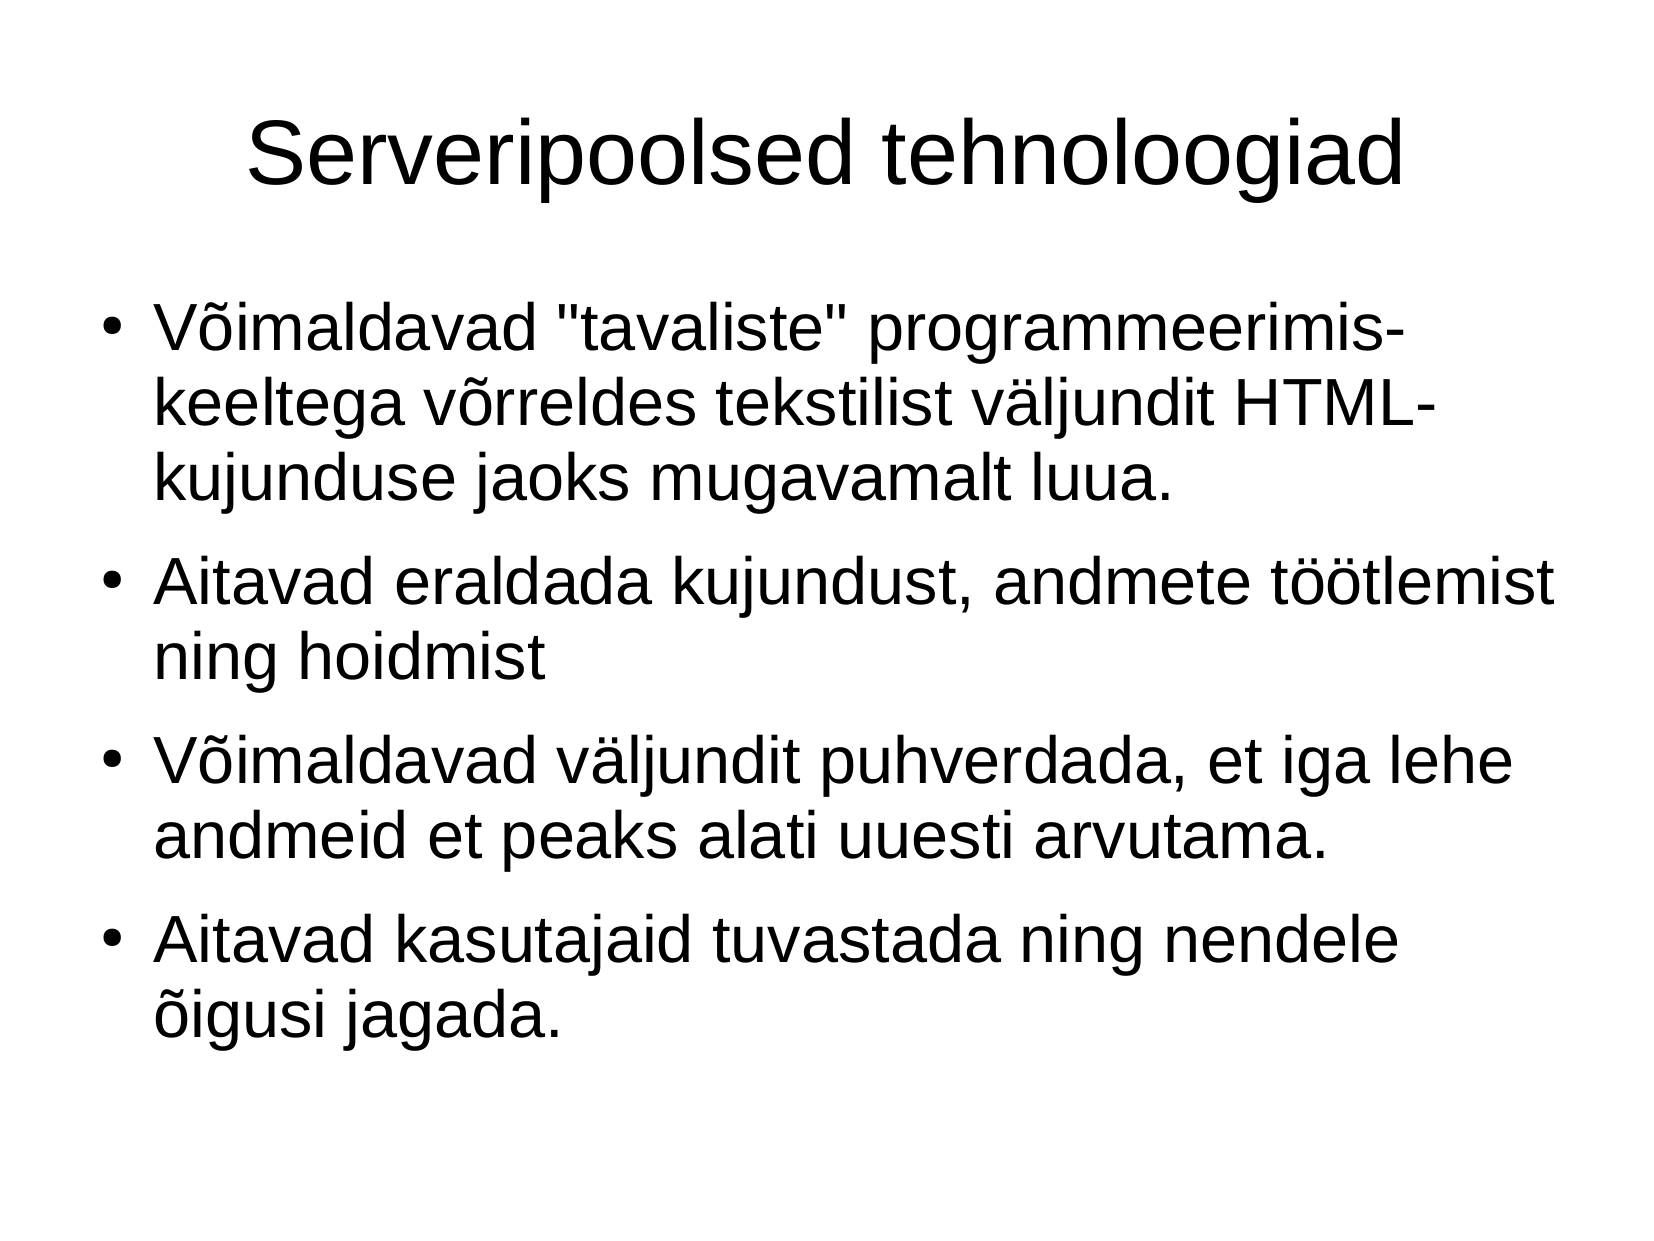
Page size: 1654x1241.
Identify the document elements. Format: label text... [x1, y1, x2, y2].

title Serveripoolsed tehnoloogiad [82, 56, 1571, 250]
list Võimaldavad "tavaliste" programmeerimis-keeltega võrreldes tekstilist väljundit HTML-kujunduse jaoks mugavamalt luua. Aitavad eraldada kujundust, andmete töötlemist ning hoidmist Võimaldavad väljundit puhverdada, et iga lehe andmeid et peaks alati uuesti arvutama. Aitavad kasutajaid tuvastada ning nendele õigusi jagada. [82, 290, 1571, 1094]
